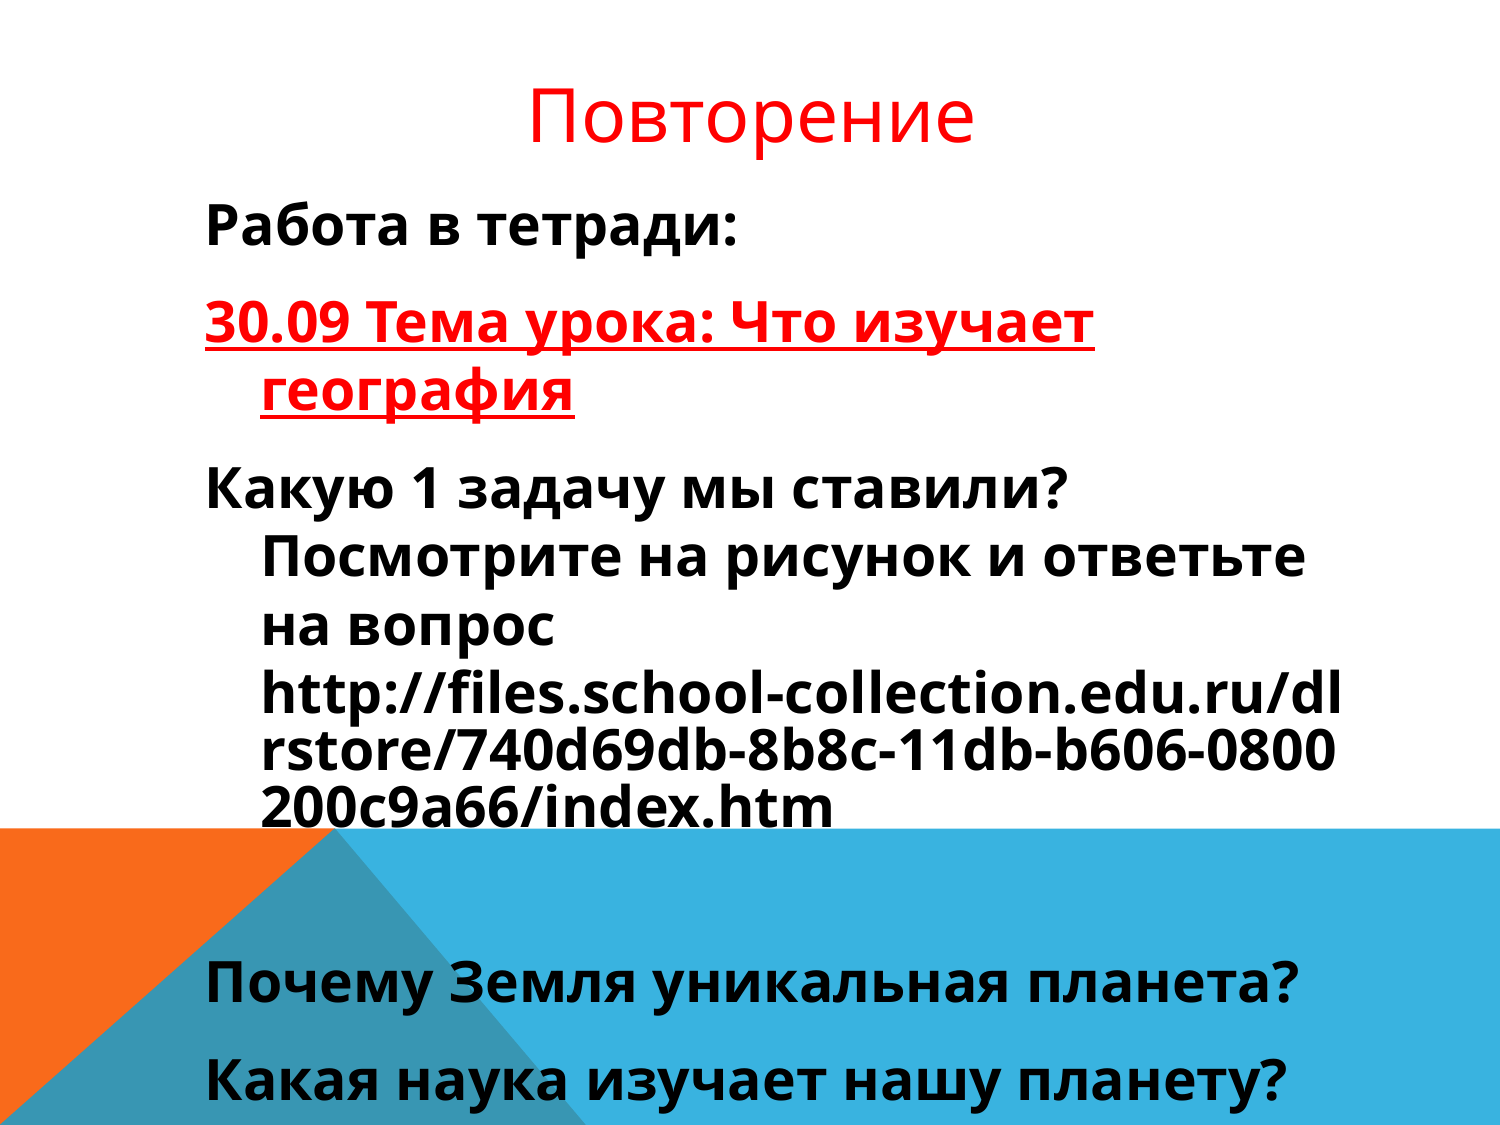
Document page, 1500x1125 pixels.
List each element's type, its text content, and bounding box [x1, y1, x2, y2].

title Повторение [135, 60, 1369, 150]
list Работа в тетради: 30.09 Тема урока: Что изучает география Какую 1 задачу мы ставили? Посмотрите на рисунок и ответьте на вопрос http://files.school-collection.edu.ru/dlrstore/740d69db-8b8c-11db-b606-0800200c9a66/index.htm Почему Земля уникальная планета? Какая наука изучает нашу планету? [135, 180, 1369, 1012]
